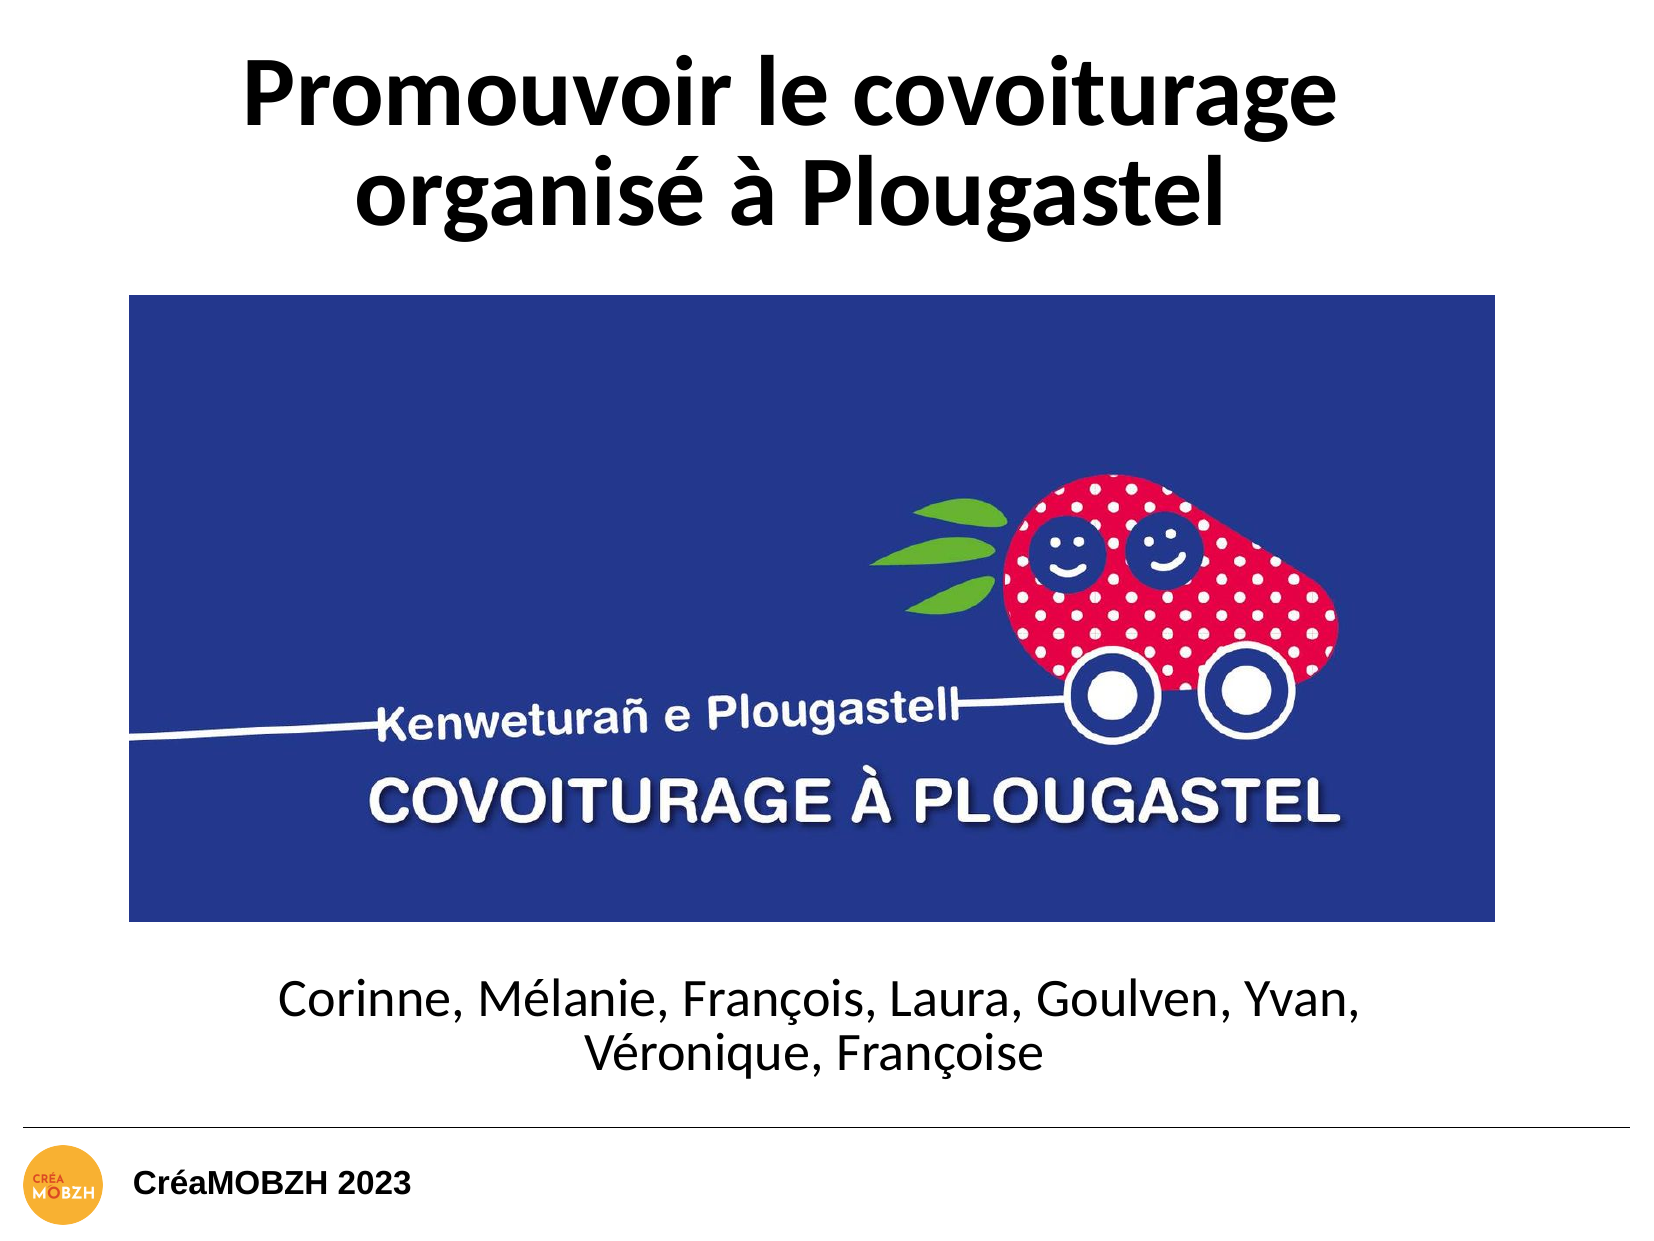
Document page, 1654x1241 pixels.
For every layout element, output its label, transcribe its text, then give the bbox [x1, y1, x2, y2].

picture [129, 295, 1495, 922]
picture [23, 1145, 103, 1225]
text_box CréaMOBZH 2023 [118, 1157, 1040, 1210]
text_box Corinne, Mélanie, François, Laura, Goulven, Yvan, Véronique, Françoise [200, 968, 1441, 1092]
title Promouvoir le covoiturage organisé à Plougastel [129, 0, 1453, 295]
